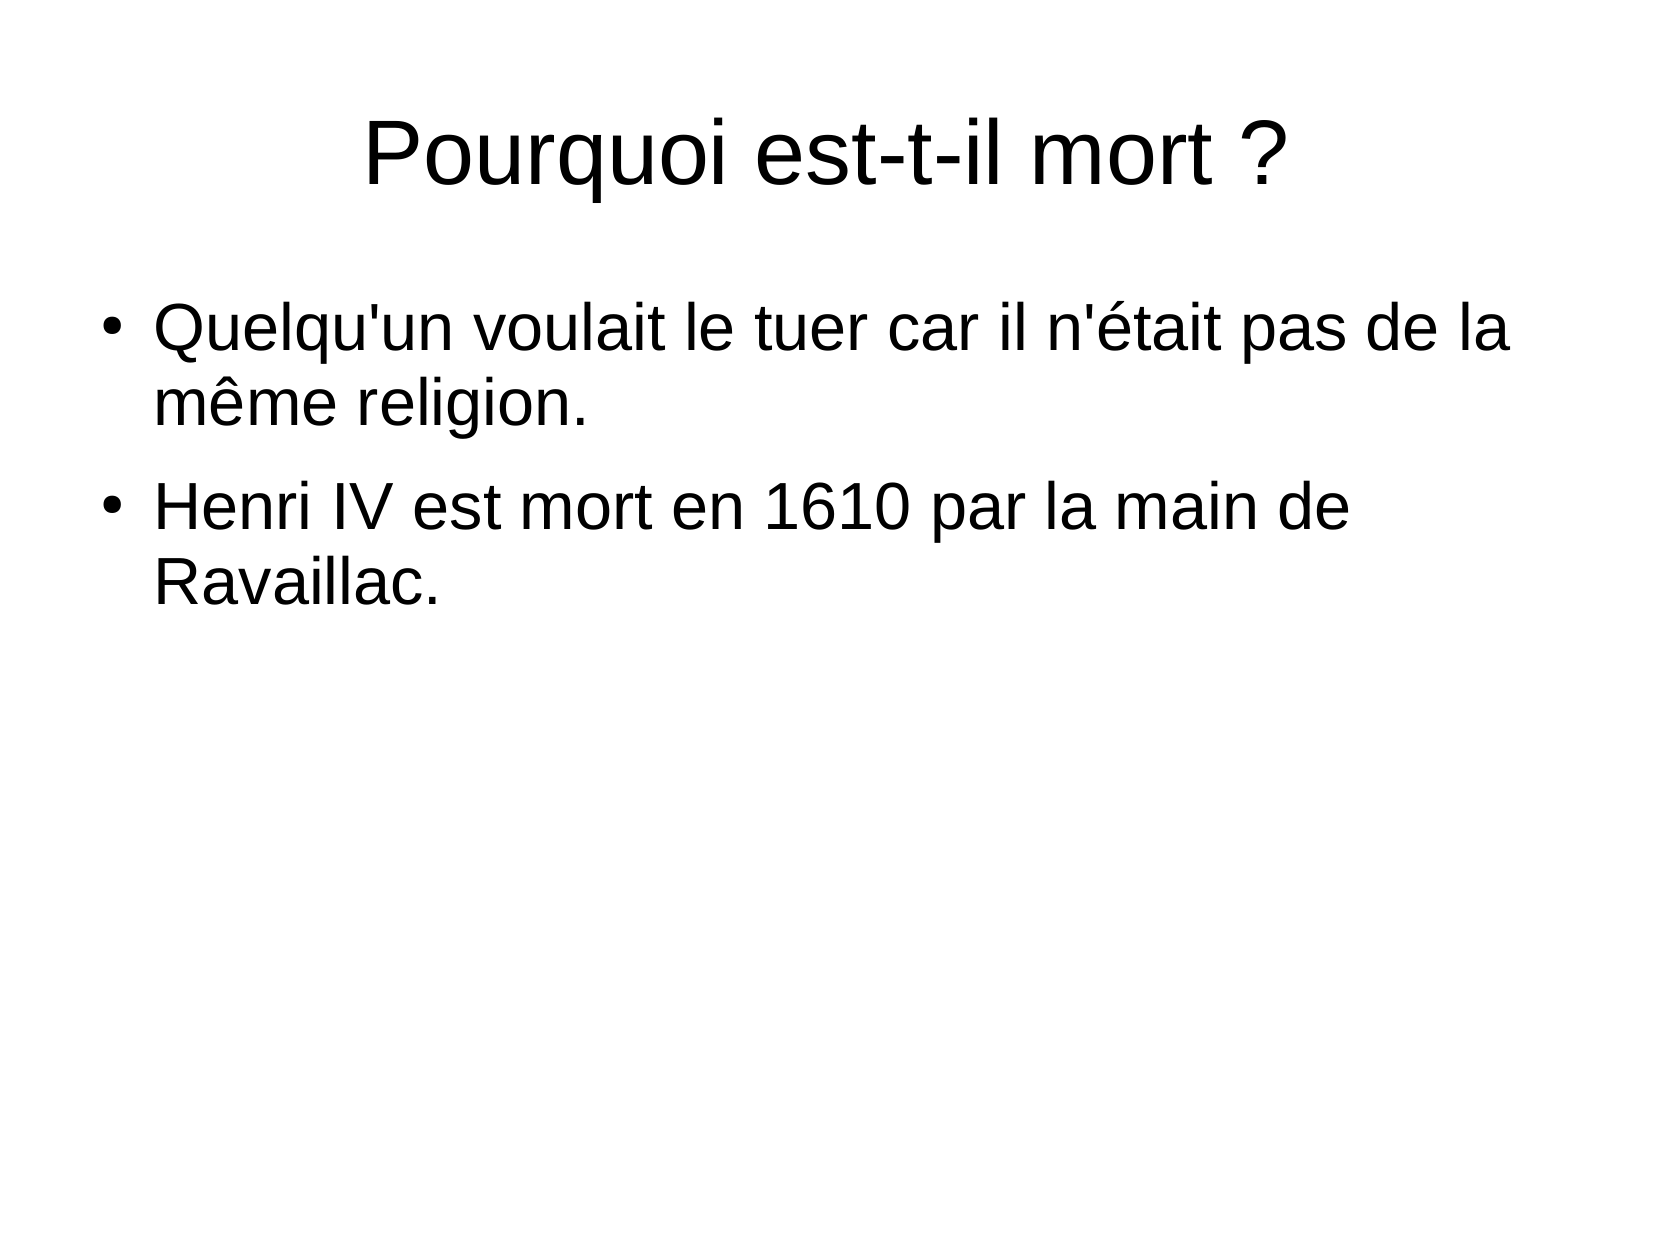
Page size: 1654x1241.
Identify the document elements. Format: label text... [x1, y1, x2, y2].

title Pourquoi est-t-il mort ? [82, 49, 1571, 257]
list Quelqu'un voulait le tuer car il n'était pas de la même religion. Henri IV est mort en 1610 par la main de Ravaillac. [82, 290, 1571, 1010]
